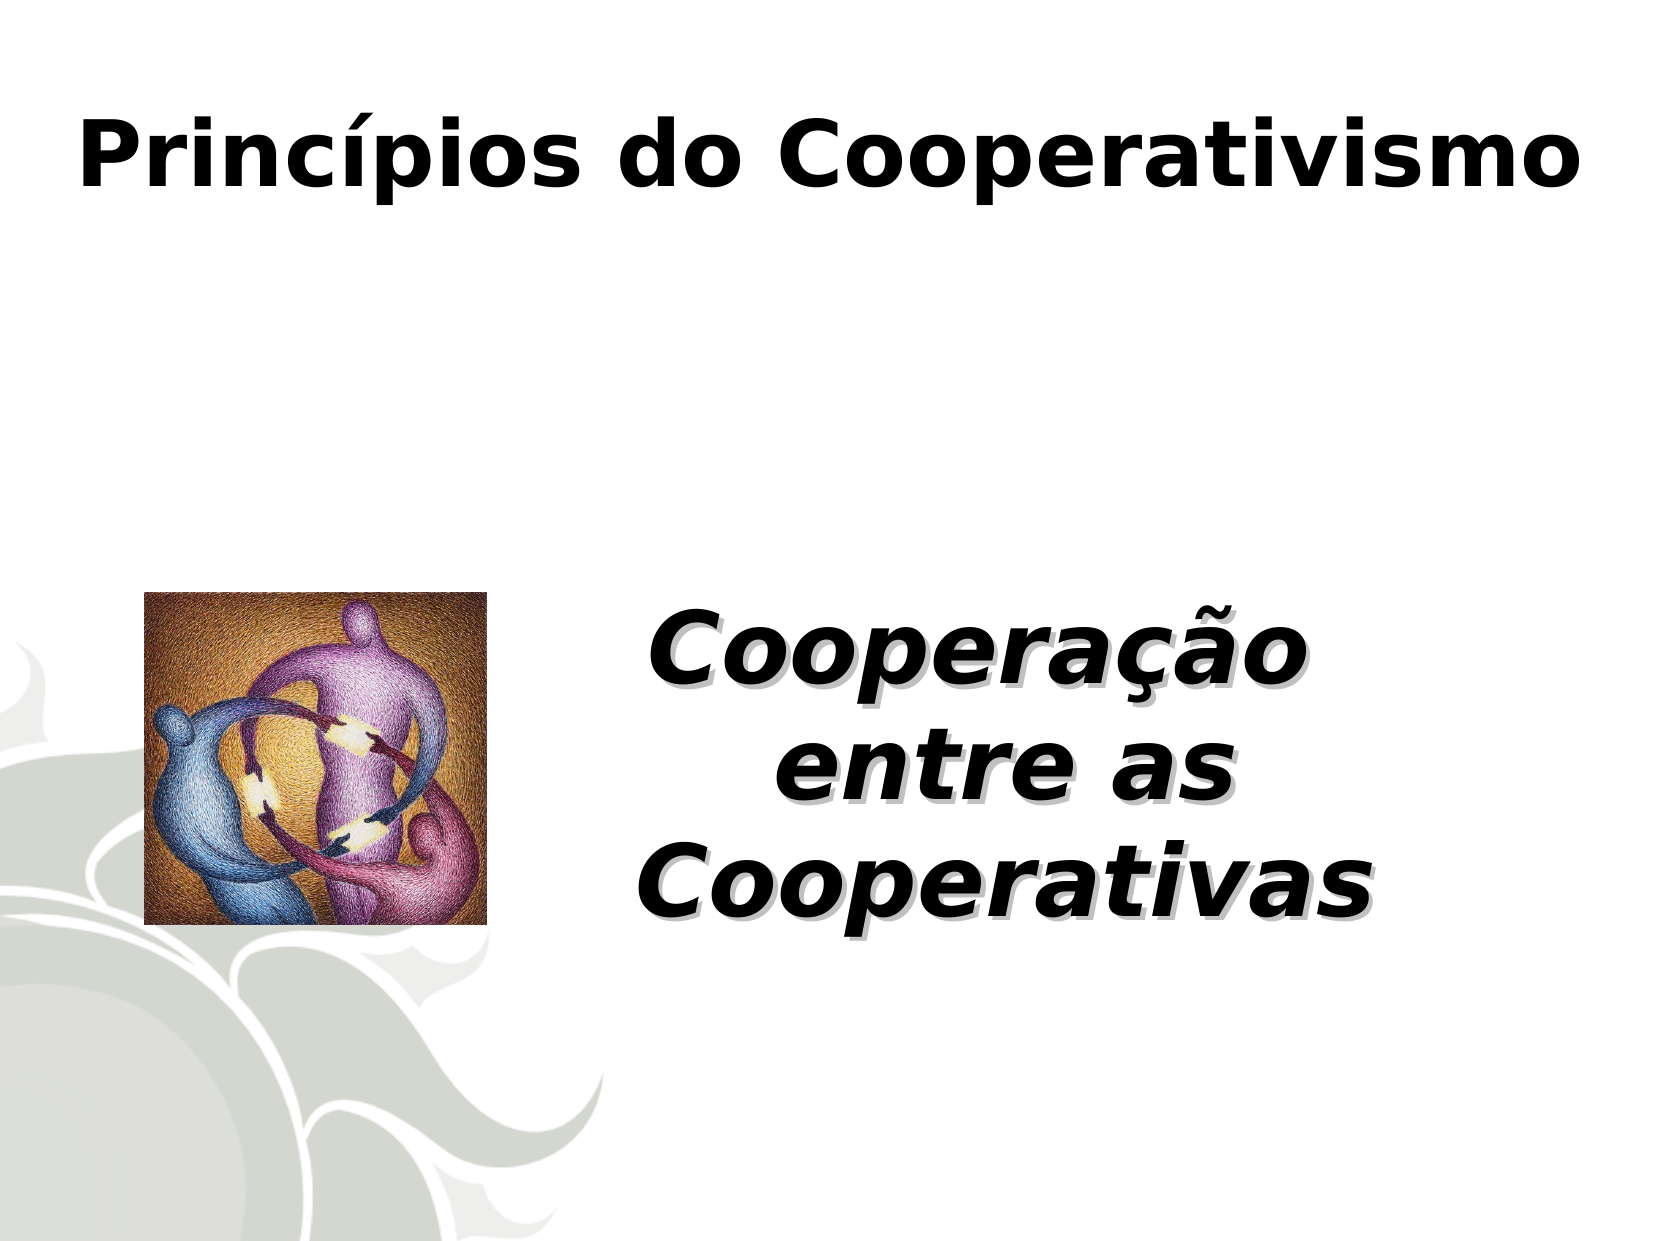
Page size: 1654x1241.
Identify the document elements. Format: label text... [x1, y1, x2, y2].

list Cooperação entre as Cooperativas [513, 590, 1427, 940]
picture [0, 555, 644, 1241]
title Princípios do Cooperativismo [59, 51, 1602, 259]
